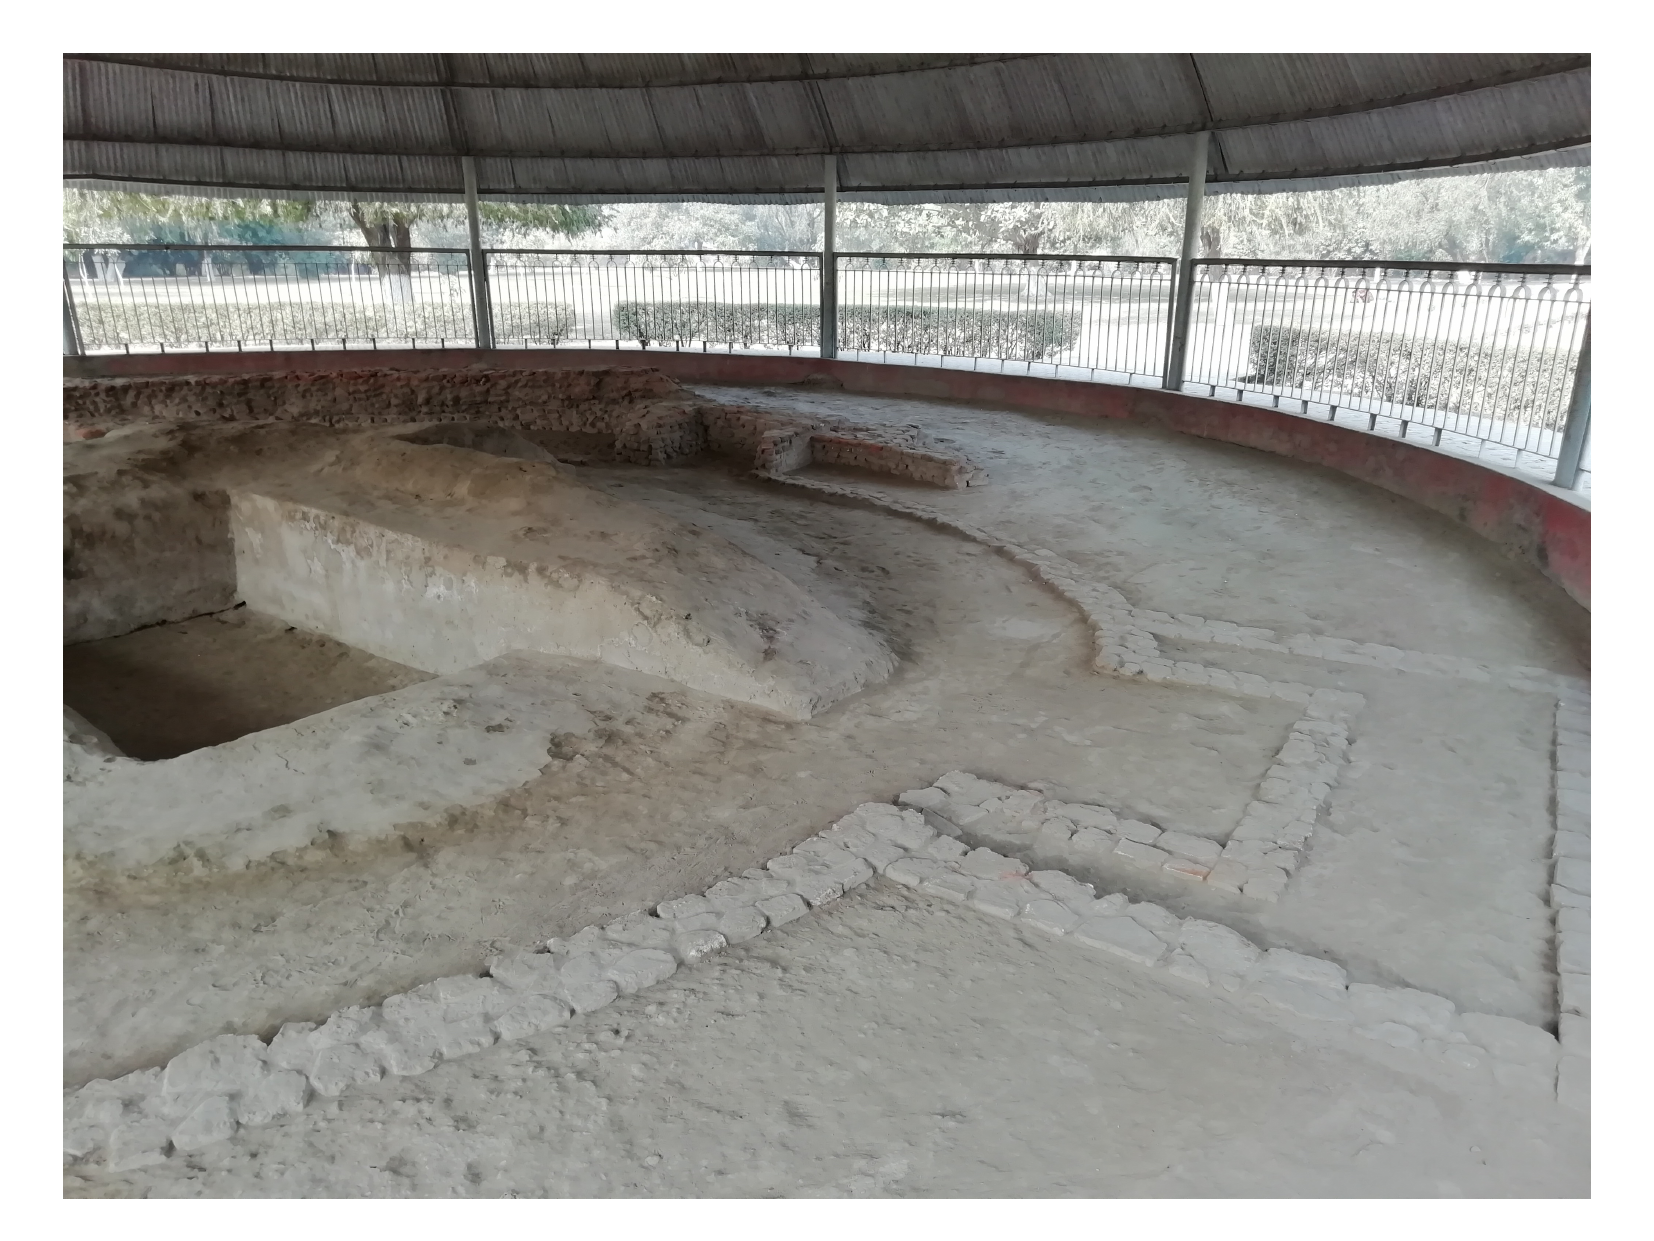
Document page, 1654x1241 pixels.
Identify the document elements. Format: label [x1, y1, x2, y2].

picture [63, 53, 1591, 1199]
